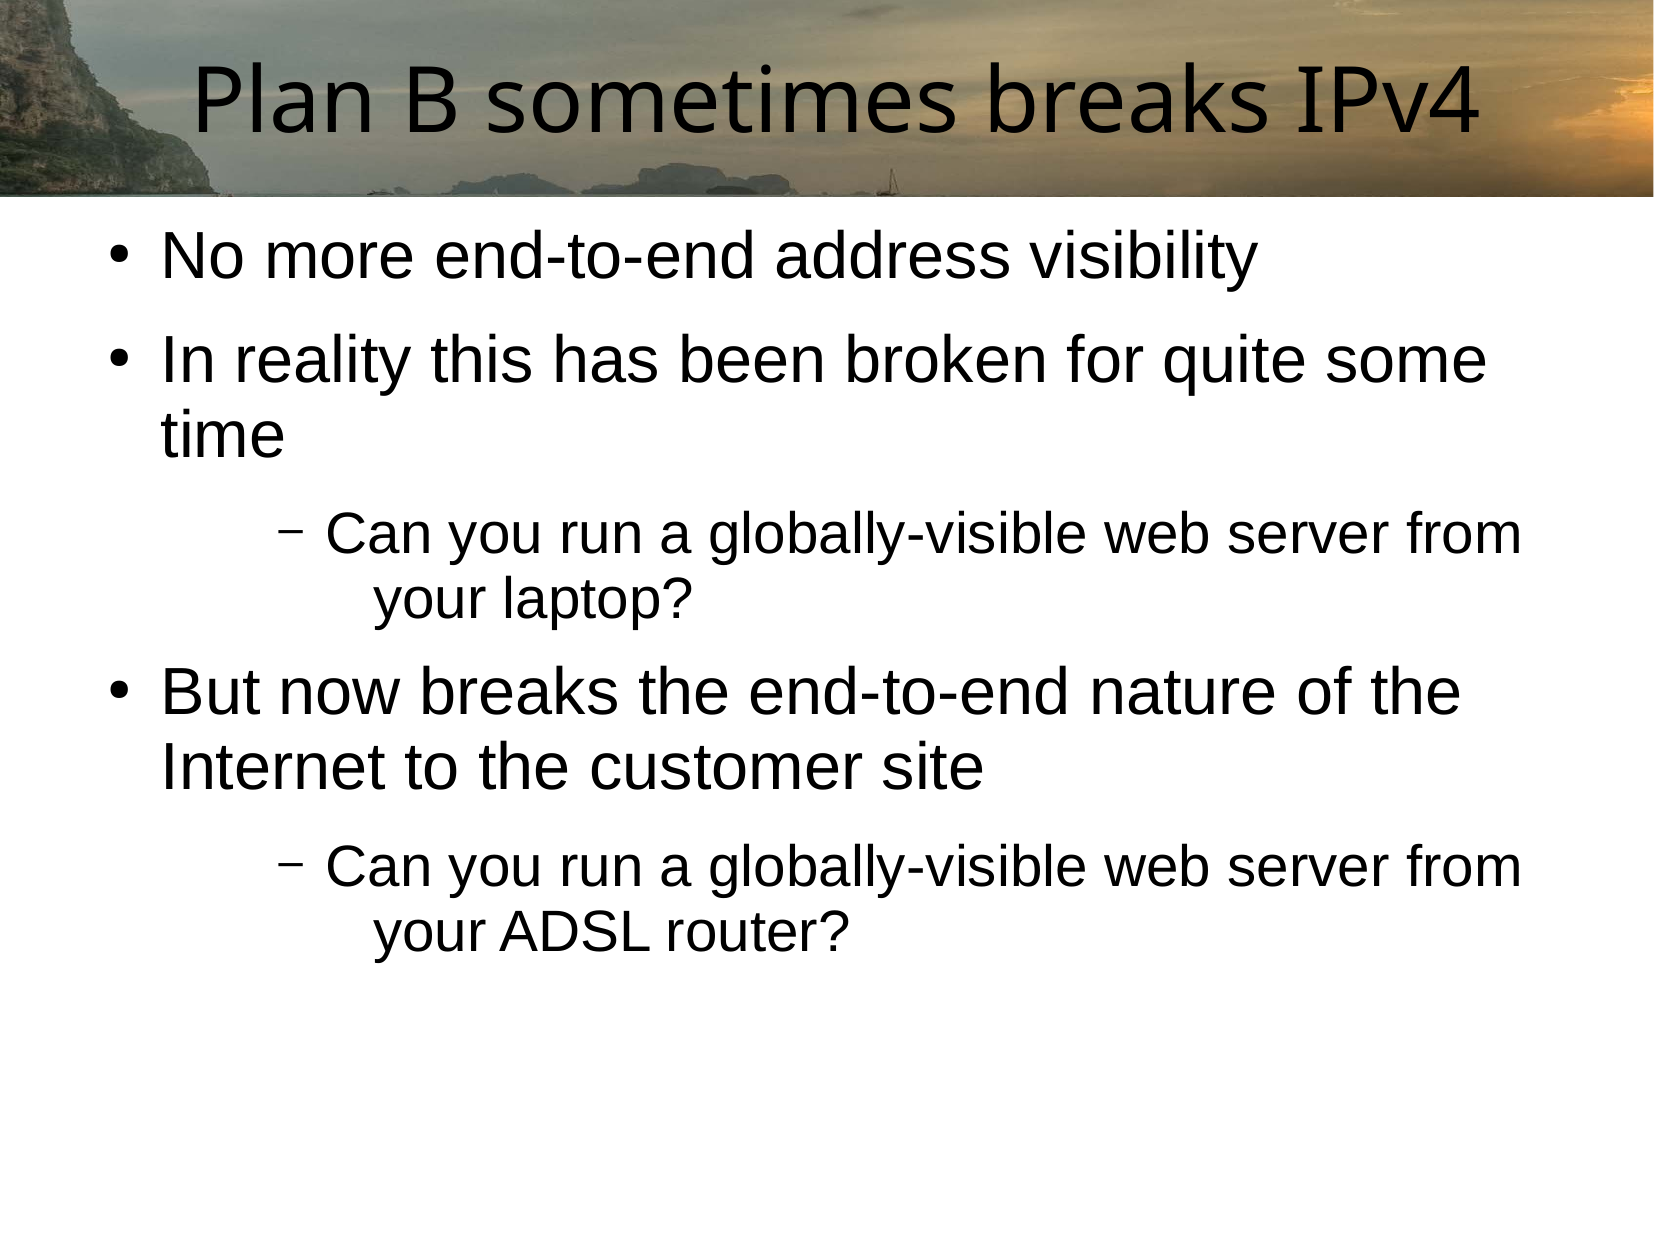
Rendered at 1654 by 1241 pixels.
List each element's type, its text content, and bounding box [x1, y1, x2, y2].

title Plan B sometimes breaks IPv4 [190, 0, 1571, 194]
list No more end-to-end address visibility In reality this has been broken for quite some time Can you run a globally-visible web server from your laptop? But now breaks the end-to-end nature of the Internet to the customer site Can you run a globally-visible web server from your ADSL router? [89, 217, 1578, 1226]
picture [0, 0, 1654, 197]
